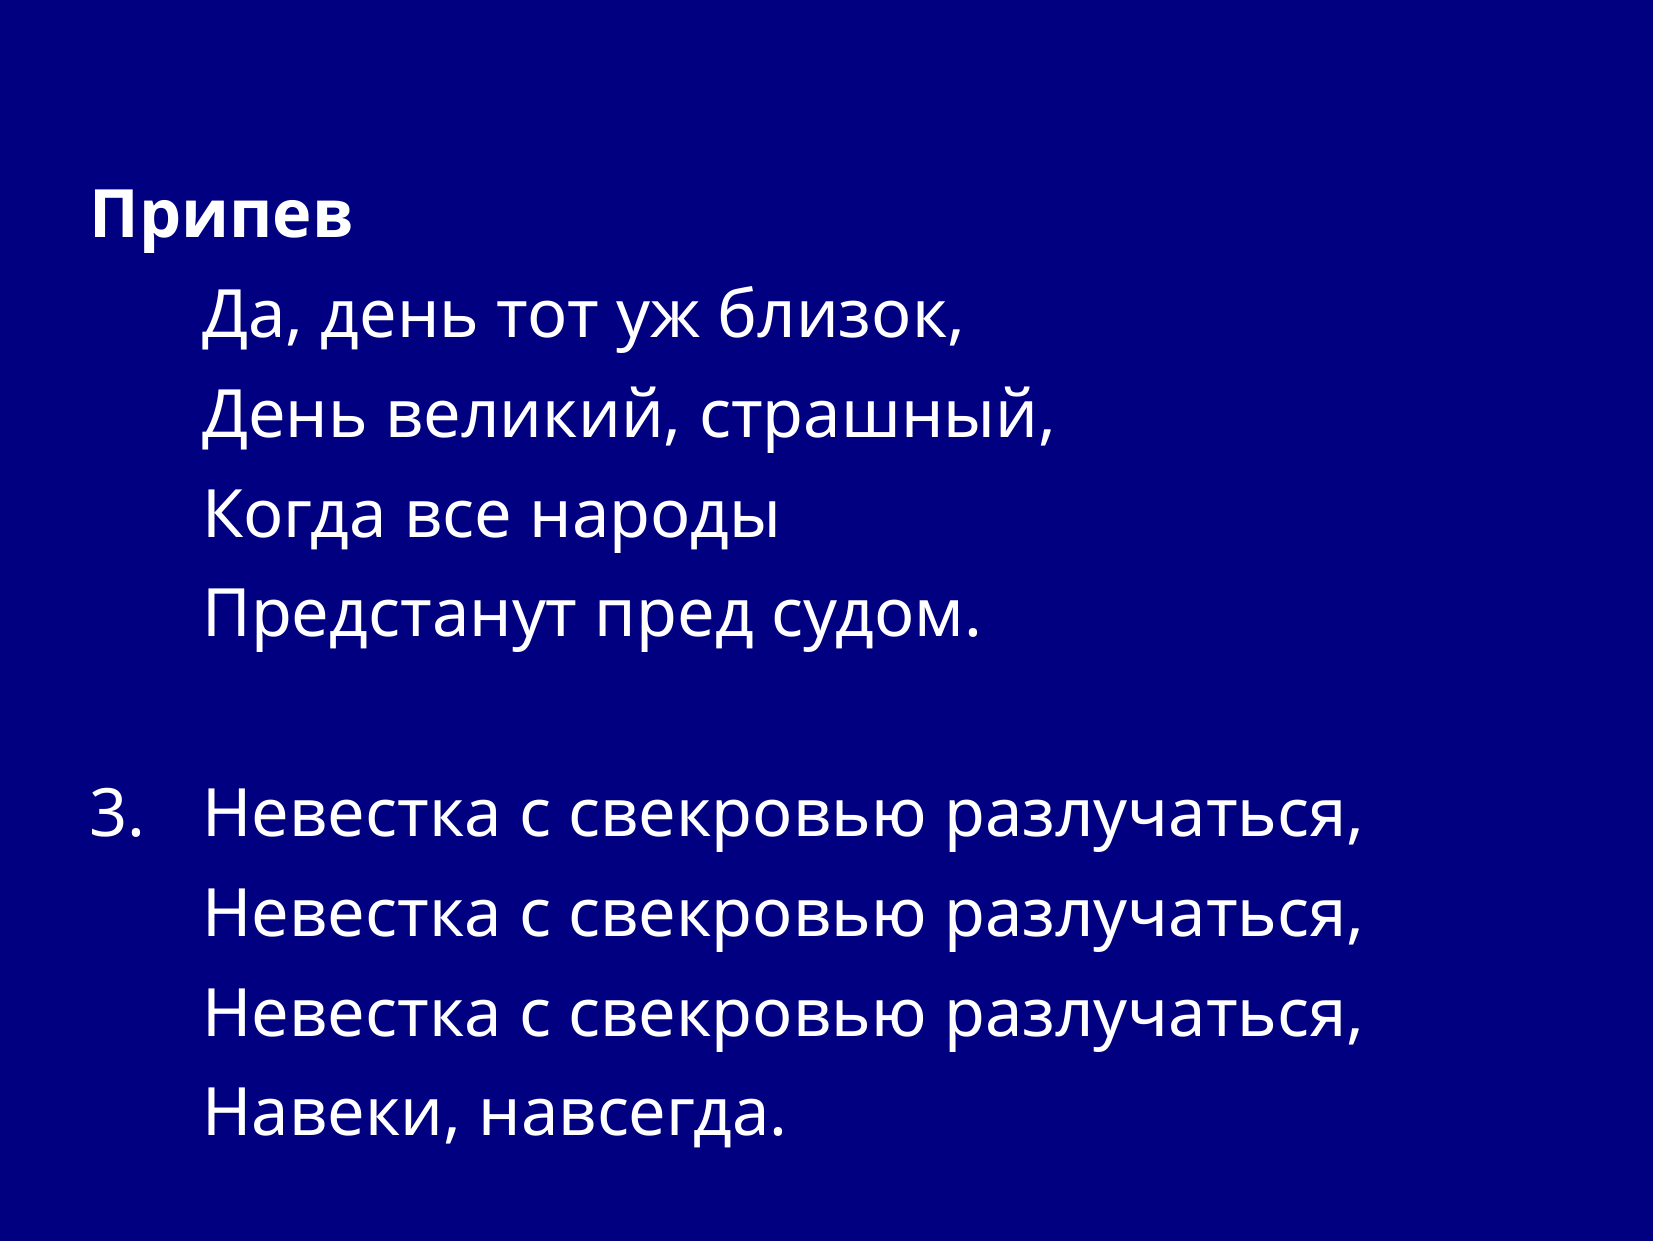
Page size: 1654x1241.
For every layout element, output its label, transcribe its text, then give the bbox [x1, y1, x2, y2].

text_box Припев Да, день тот уж близок, День великий, страшный, Когда все народы Предстанут пред судом. 3. Невестка с свекровью разлучаться, Невестка с свекровью разлучаться, Невестка с свекровью разлучаться, Навеки, навсегда. [75, 150, 1576, 1163]
